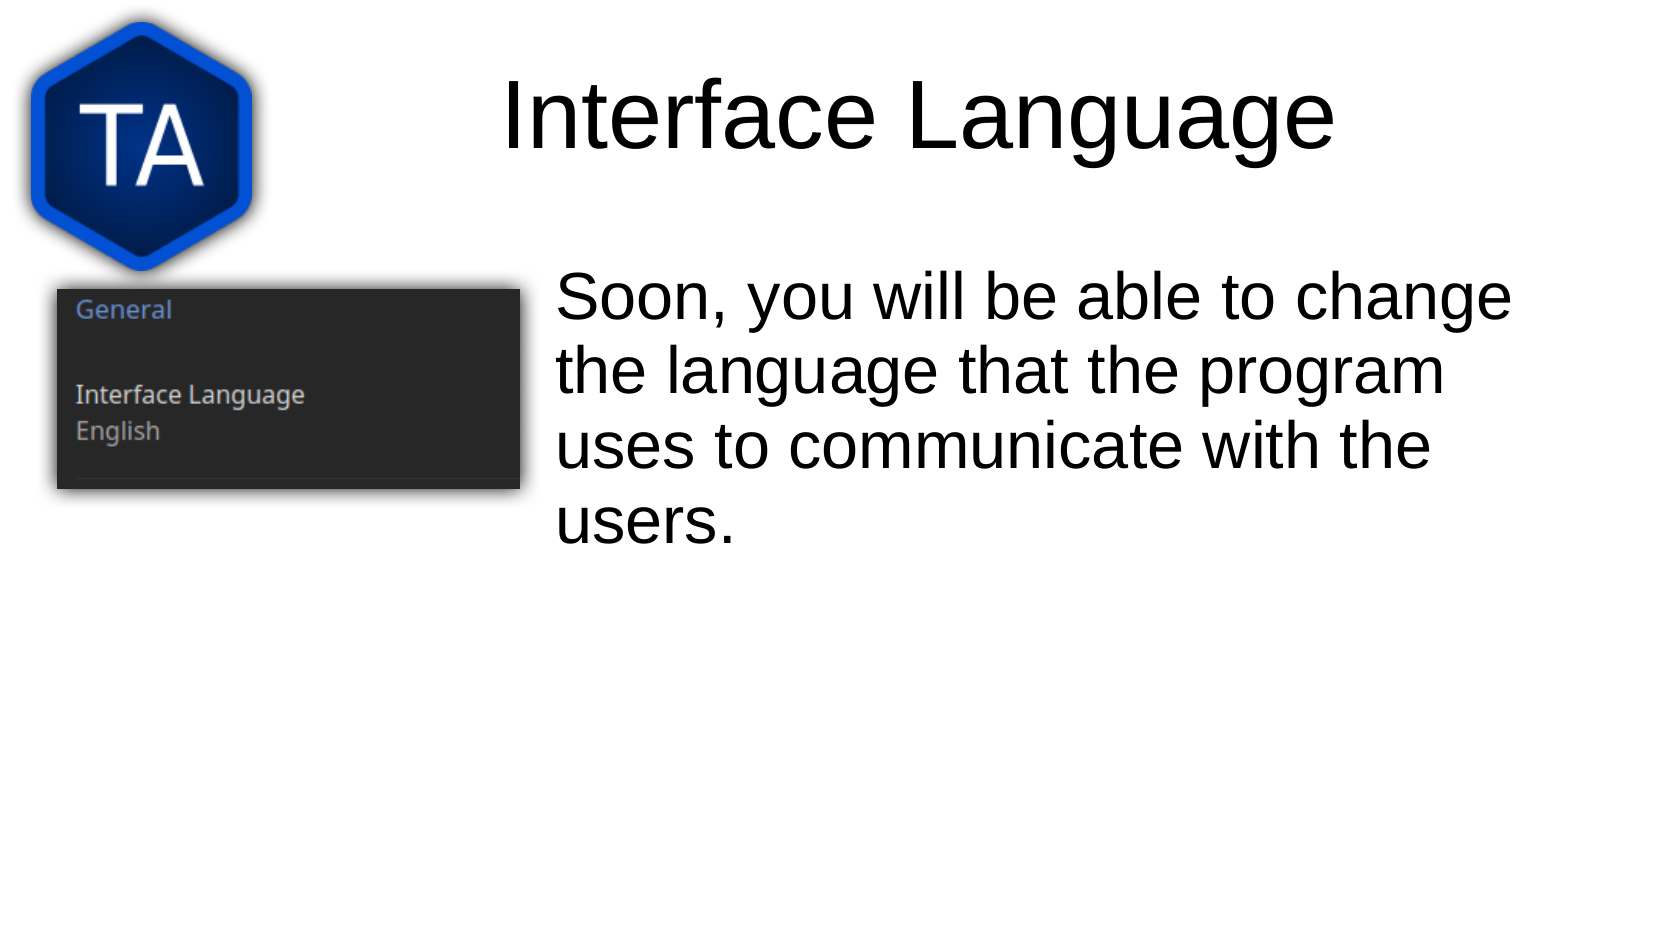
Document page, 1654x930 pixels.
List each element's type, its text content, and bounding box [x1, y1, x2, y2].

title Interface Language [268, 37, 1571, 193]
list Soon, you will be able to change the language that the program uses to communicate with the users. [555, 258, 1571, 757]
picture [31, 22, 252, 271]
picture [57, 289, 520, 489]
